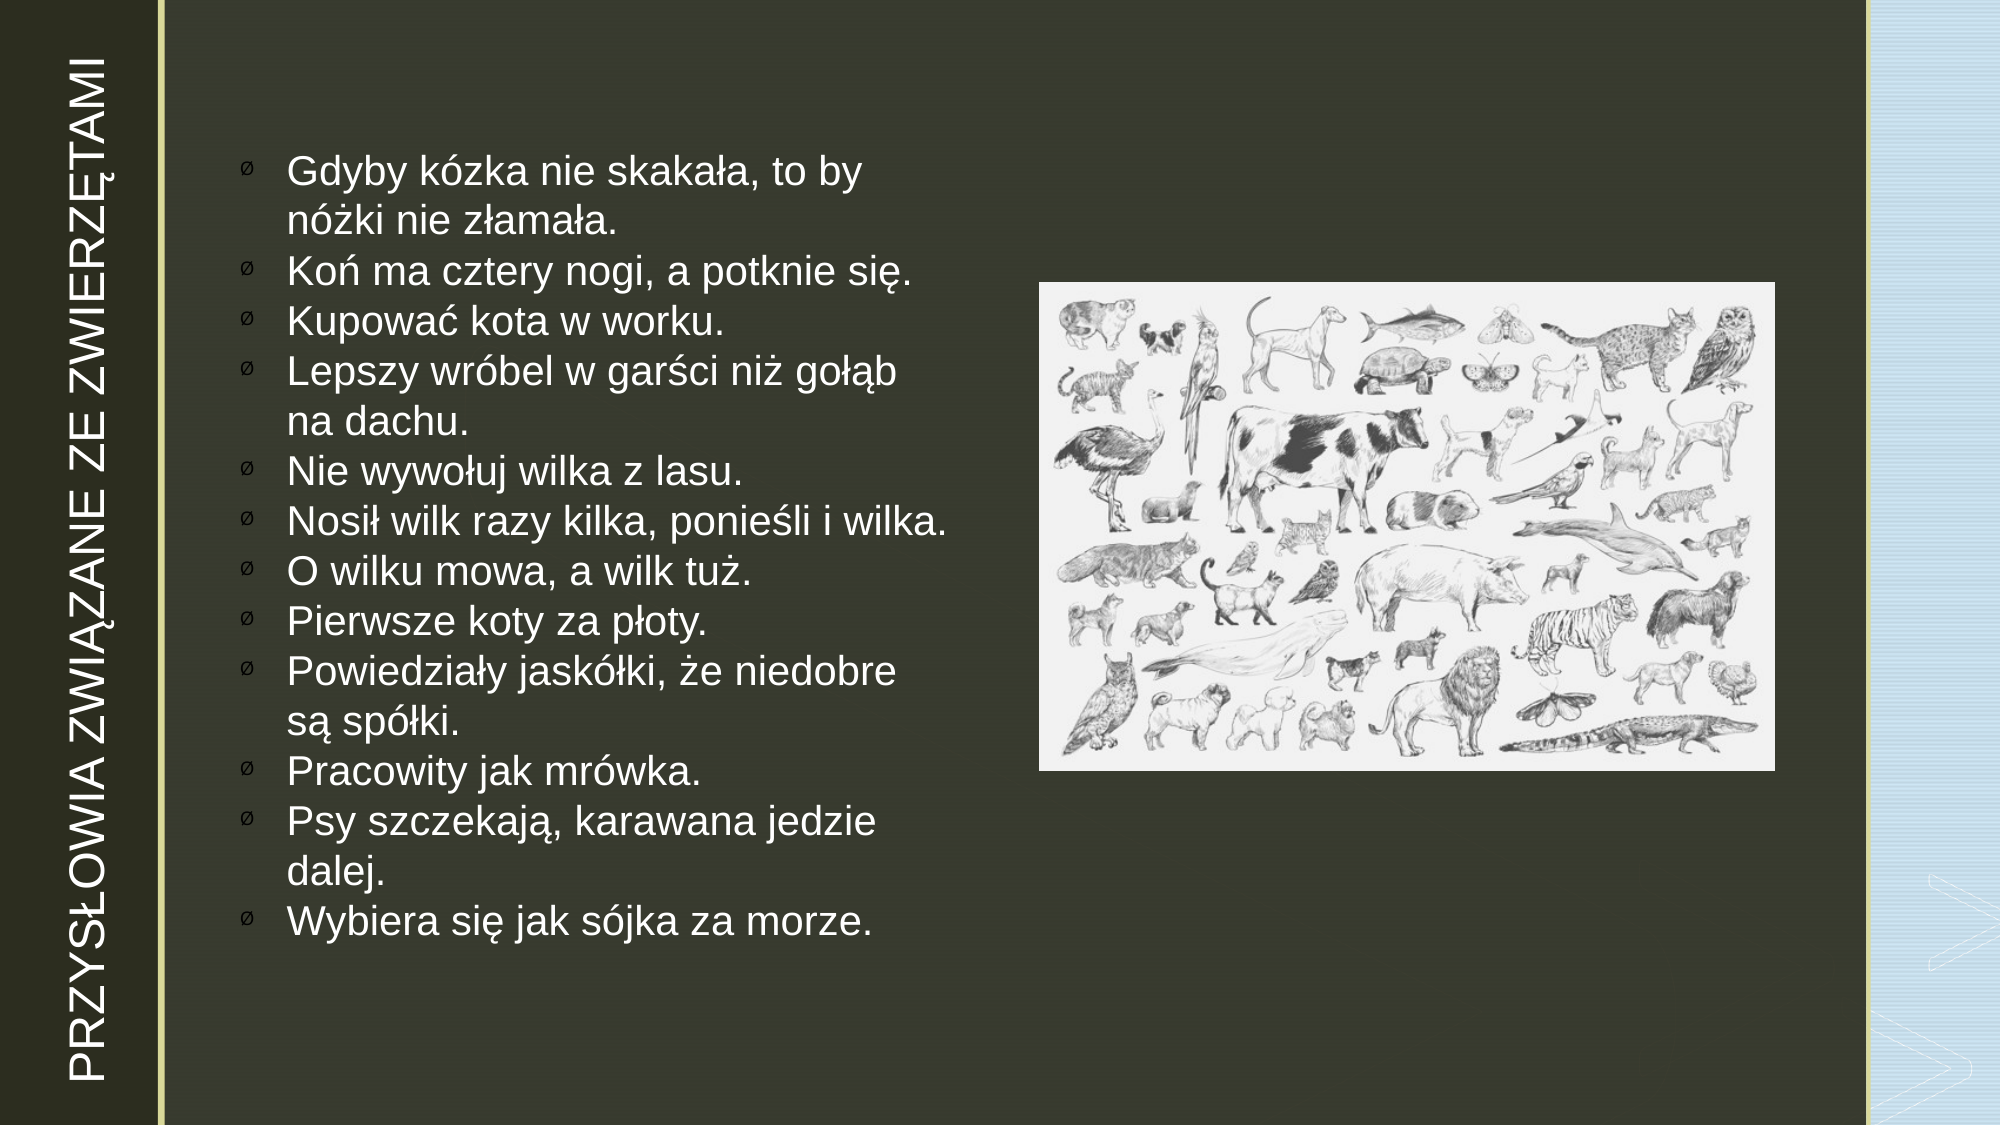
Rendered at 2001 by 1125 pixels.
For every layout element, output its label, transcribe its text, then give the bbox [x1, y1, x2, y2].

text_box PRZYSŁOWIA ZWIĄZANE ZE ZWIERZĘTAMI [47, 0, 123, 1100]
picture [1039, 282, 1775, 771]
picture [1871, 0, 2000, 1125]
text_box Gdyby kózka nie skakała, to by nóżki nie złamała. Koń ma cztery nogi, a potknie się. Kupować kota w worku. Lepszy wróbel w garści niż gołąb na dachu. Nie wywołuj wilka z lasu. Nosił wilk razy kilka, ponieśli i wilka. O wilku mowa, a wilk tuż. Pierwsze koty za płoty. Powiedziały jaskółki, że niedobre są spółki. Pracowity jak mrówka. Psy szczekają, karawana jedzie dalej. Wybiera się jak sójka za morze. [224, 136, 968, 952]
